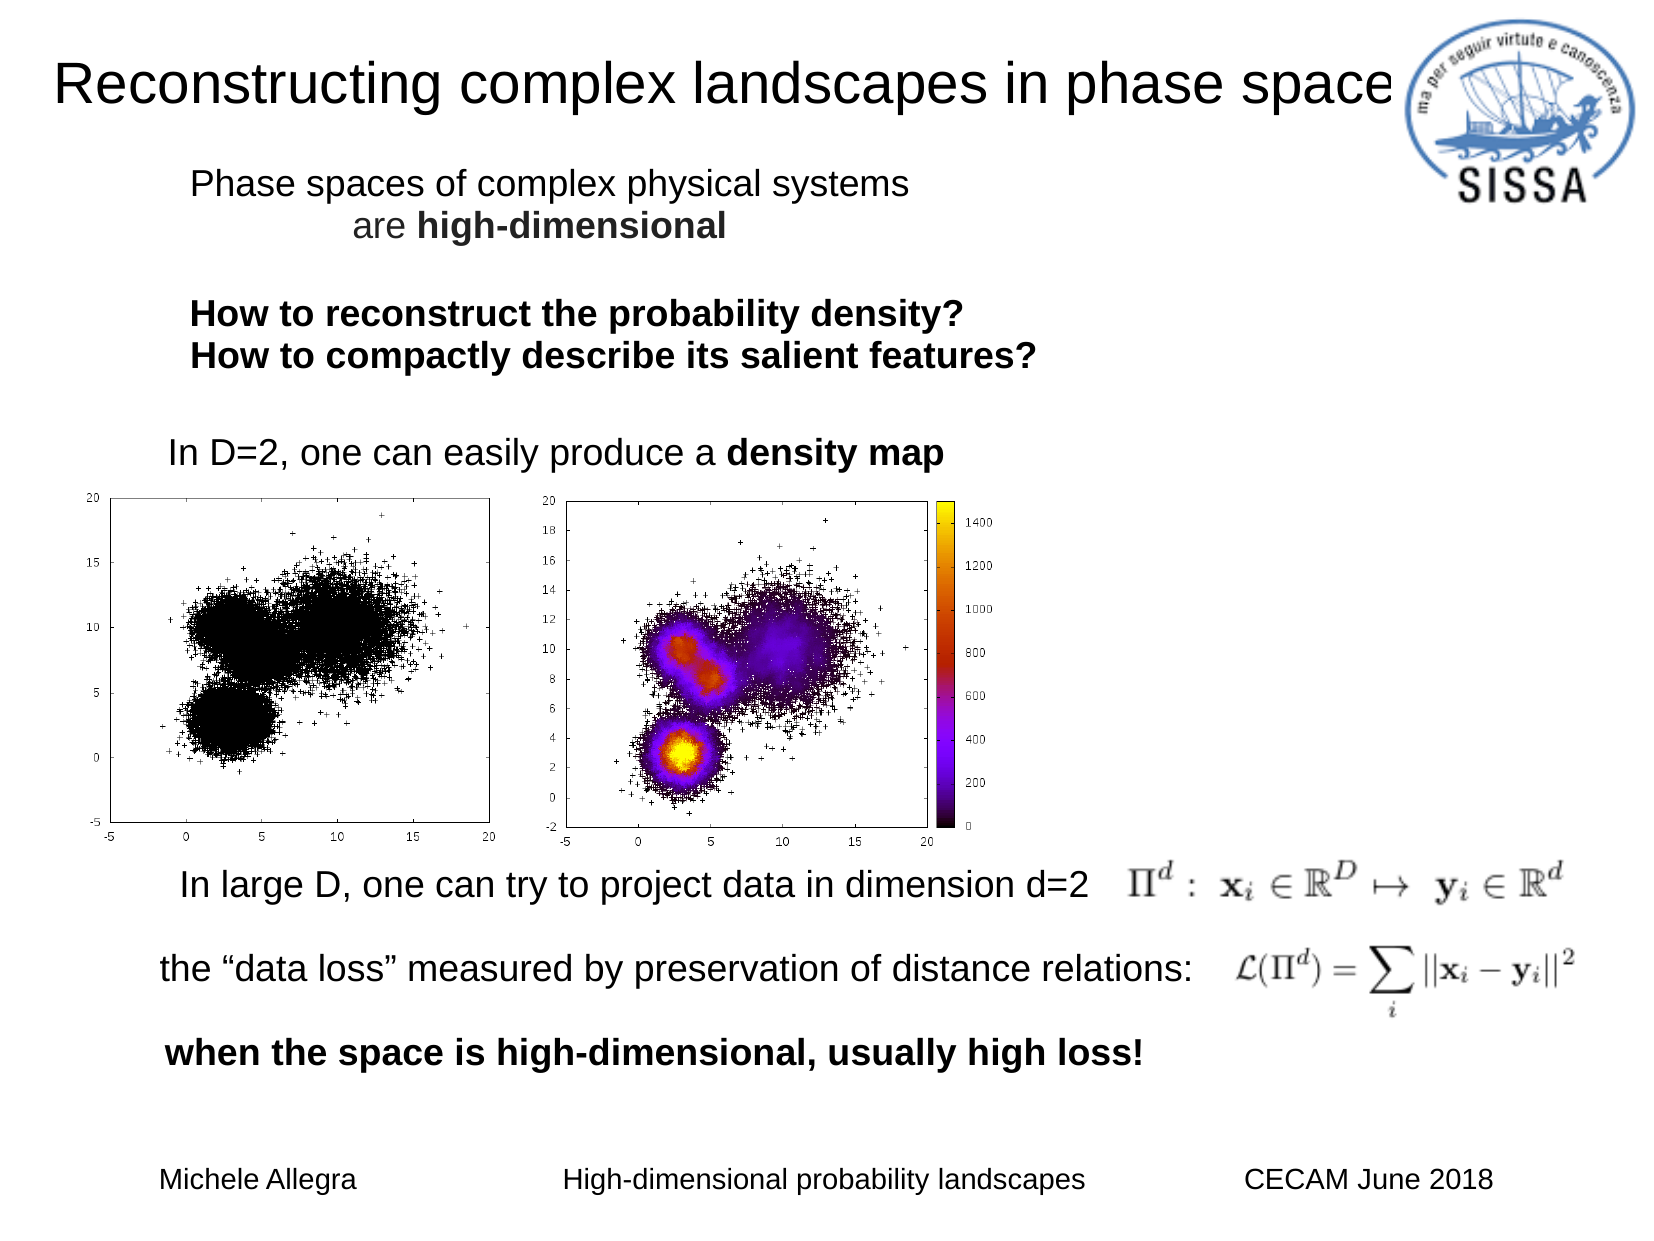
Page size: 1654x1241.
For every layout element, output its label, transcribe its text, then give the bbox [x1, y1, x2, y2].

title In large D, one can try to project data in dimension d=2 : the “data loss” measured by preservation of distance relations: when the space is high-dimensional, usually high loss! [35, 806, 1465, 1241]
title [0, 333, 1252, 437]
picture [1090, 831, 1602, 934]
title Phase spaces of complex physical systems are high-dimensional [0, 162, 1182, 284]
title Michele Allegra High-dimensional probability landscapes CECAM June 2018 [1465, 1141, 1571, 1217]
text_box How to reconstruct the probability density? How to compactly describe its salient features? [147, 285, 1081, 333]
title Reconstructing complex landscapes in phase space [35, 18, 1391, 149]
picture [67, 522, 1018, 806]
picture [1201, 941, 1609, 1034]
picture [1391, 16, 1652, 207]
title In D=2, one can easily produce a density map [0, 419, 1188, 522]
text_box [88, 284, 1010, 333]
